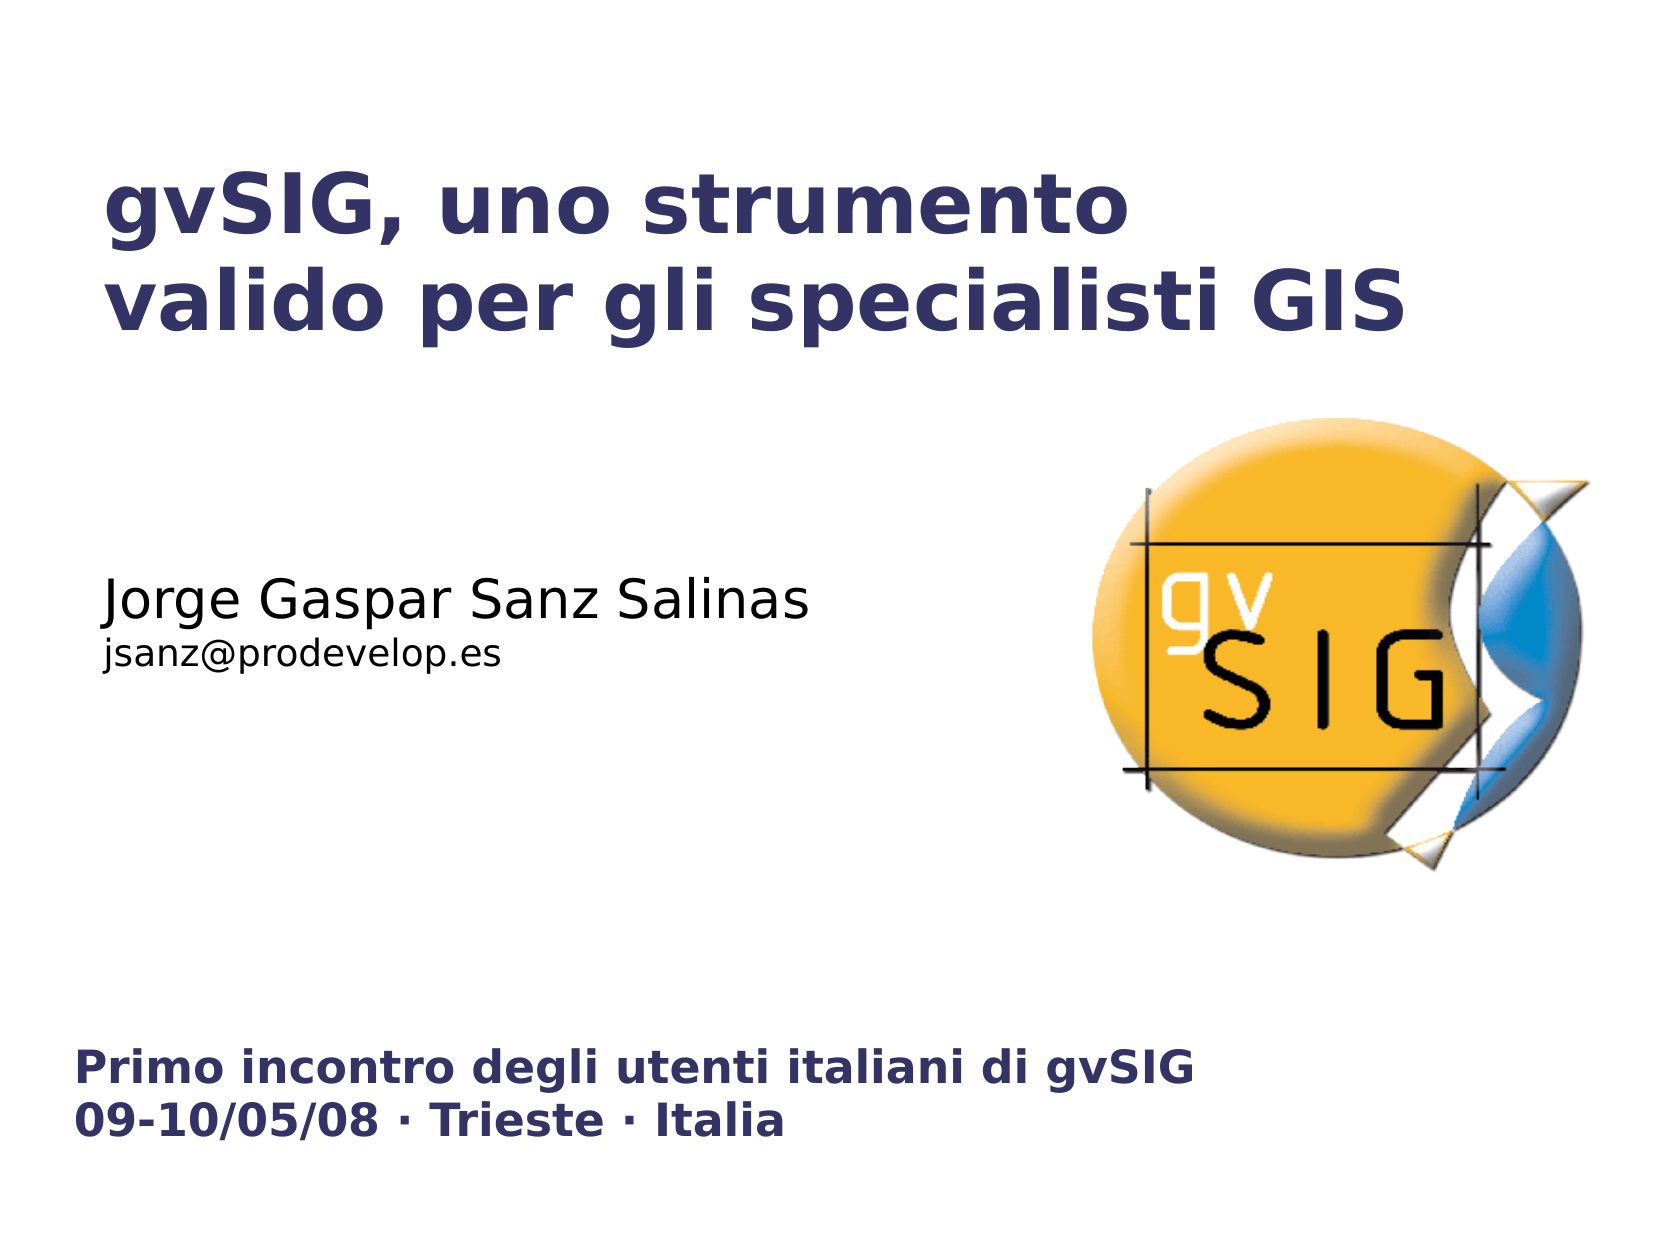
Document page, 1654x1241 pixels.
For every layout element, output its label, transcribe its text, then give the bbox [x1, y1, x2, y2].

text_box Primo incontro degli utenti italiani di gvSIG 09-10/05/08 · Trieste · Italia [59, 1033, 1536, 1155]
text_box Jorge Gaspar Sanz Salinas jsanz@prodevelop.es [88, 561, 916, 683]
picture [1083, 413, 1595, 877]
title gvSIG, uno strumento valido per gli specialisti GIS [88, 149, 1447, 359]
